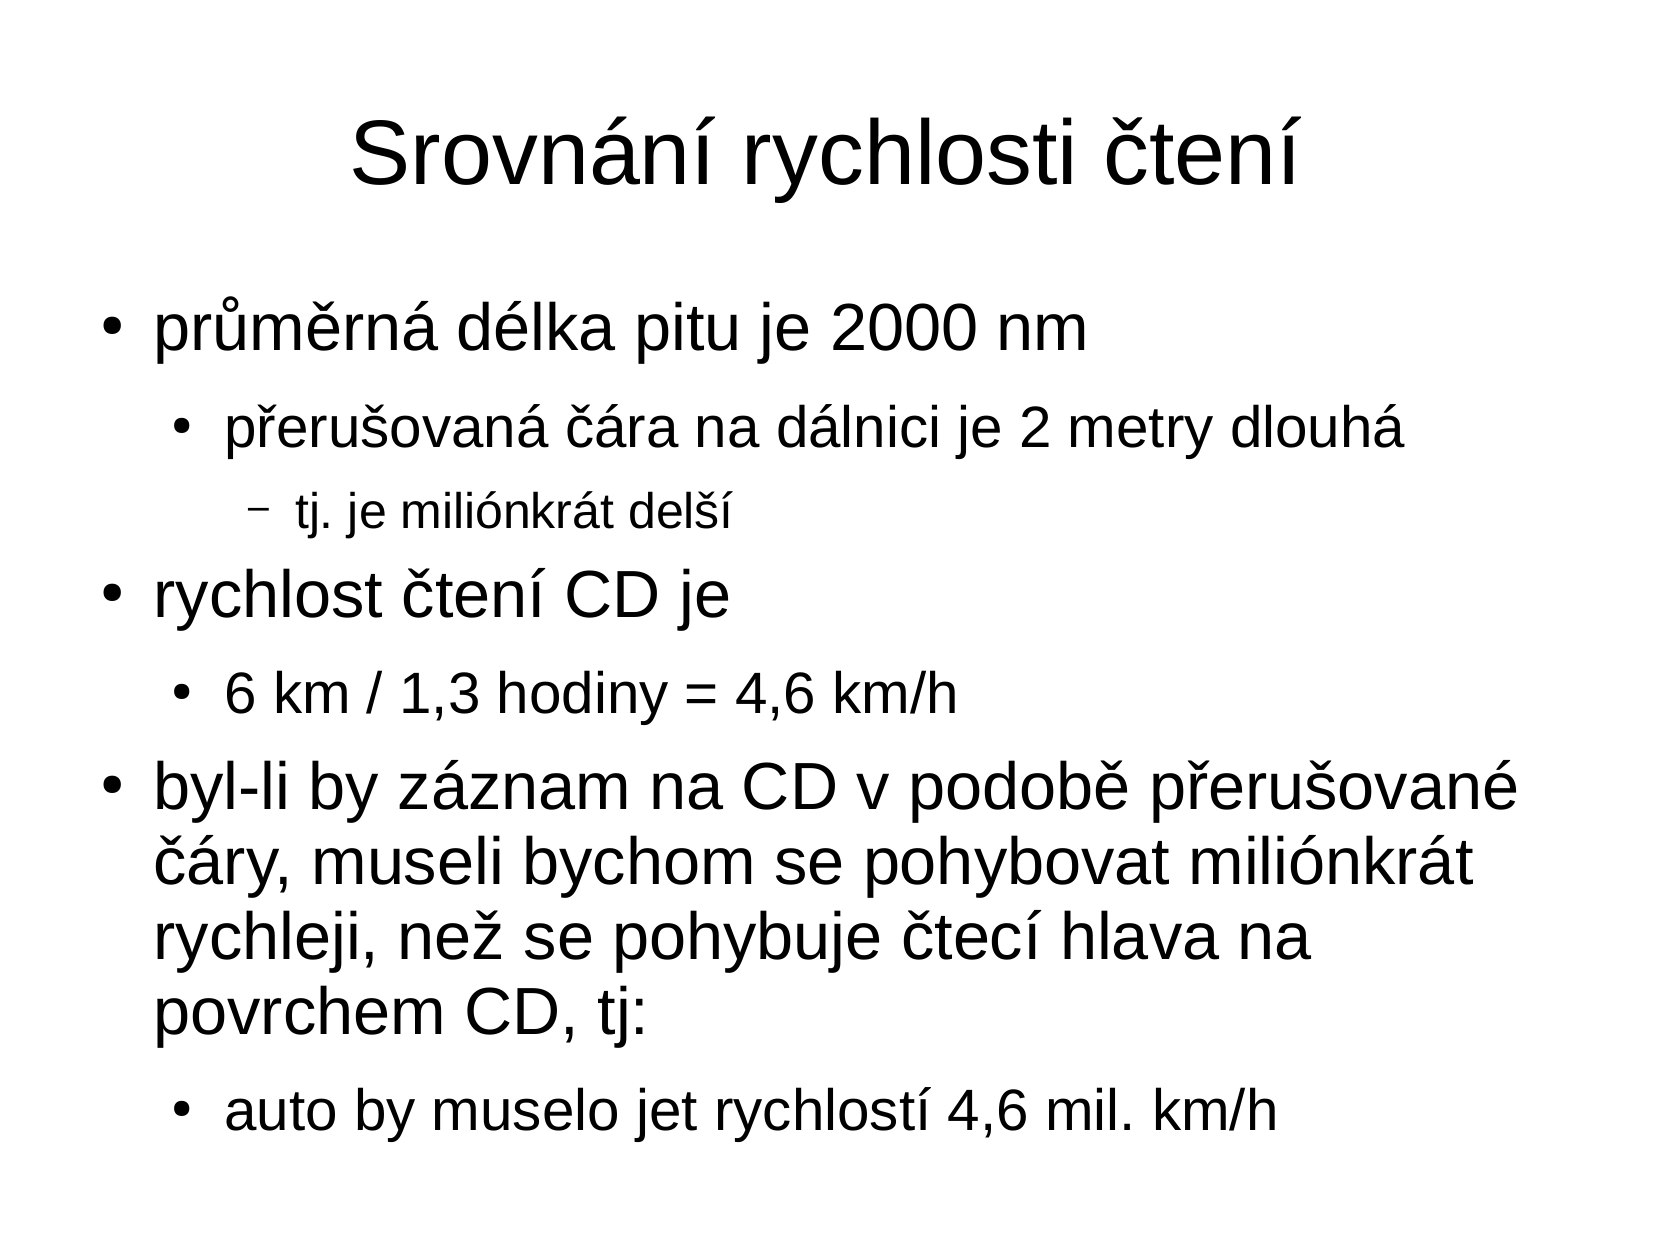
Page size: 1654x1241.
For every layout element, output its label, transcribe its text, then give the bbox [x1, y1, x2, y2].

list průměrná délka pitu je 2000 nm přerušovaná čára na dálnici je 2 metry dlouhá tj. je miliónkrát delší rychlost čtení CD je 6 km / 1,3 hodiny = 4,6 km/h byl-li by záznam na CD v podobě přerušované čáry, museli bychom se pohybovat miliónkrát rychleji, než se pohybuje čtecí hlava na povrchem CD, tj: auto by muselo jet rychlostí 4,6 mil. km/h [82, 290, 1571, 1193]
title Srovnání rychlosti čtení [82, 49, 1571, 257]
